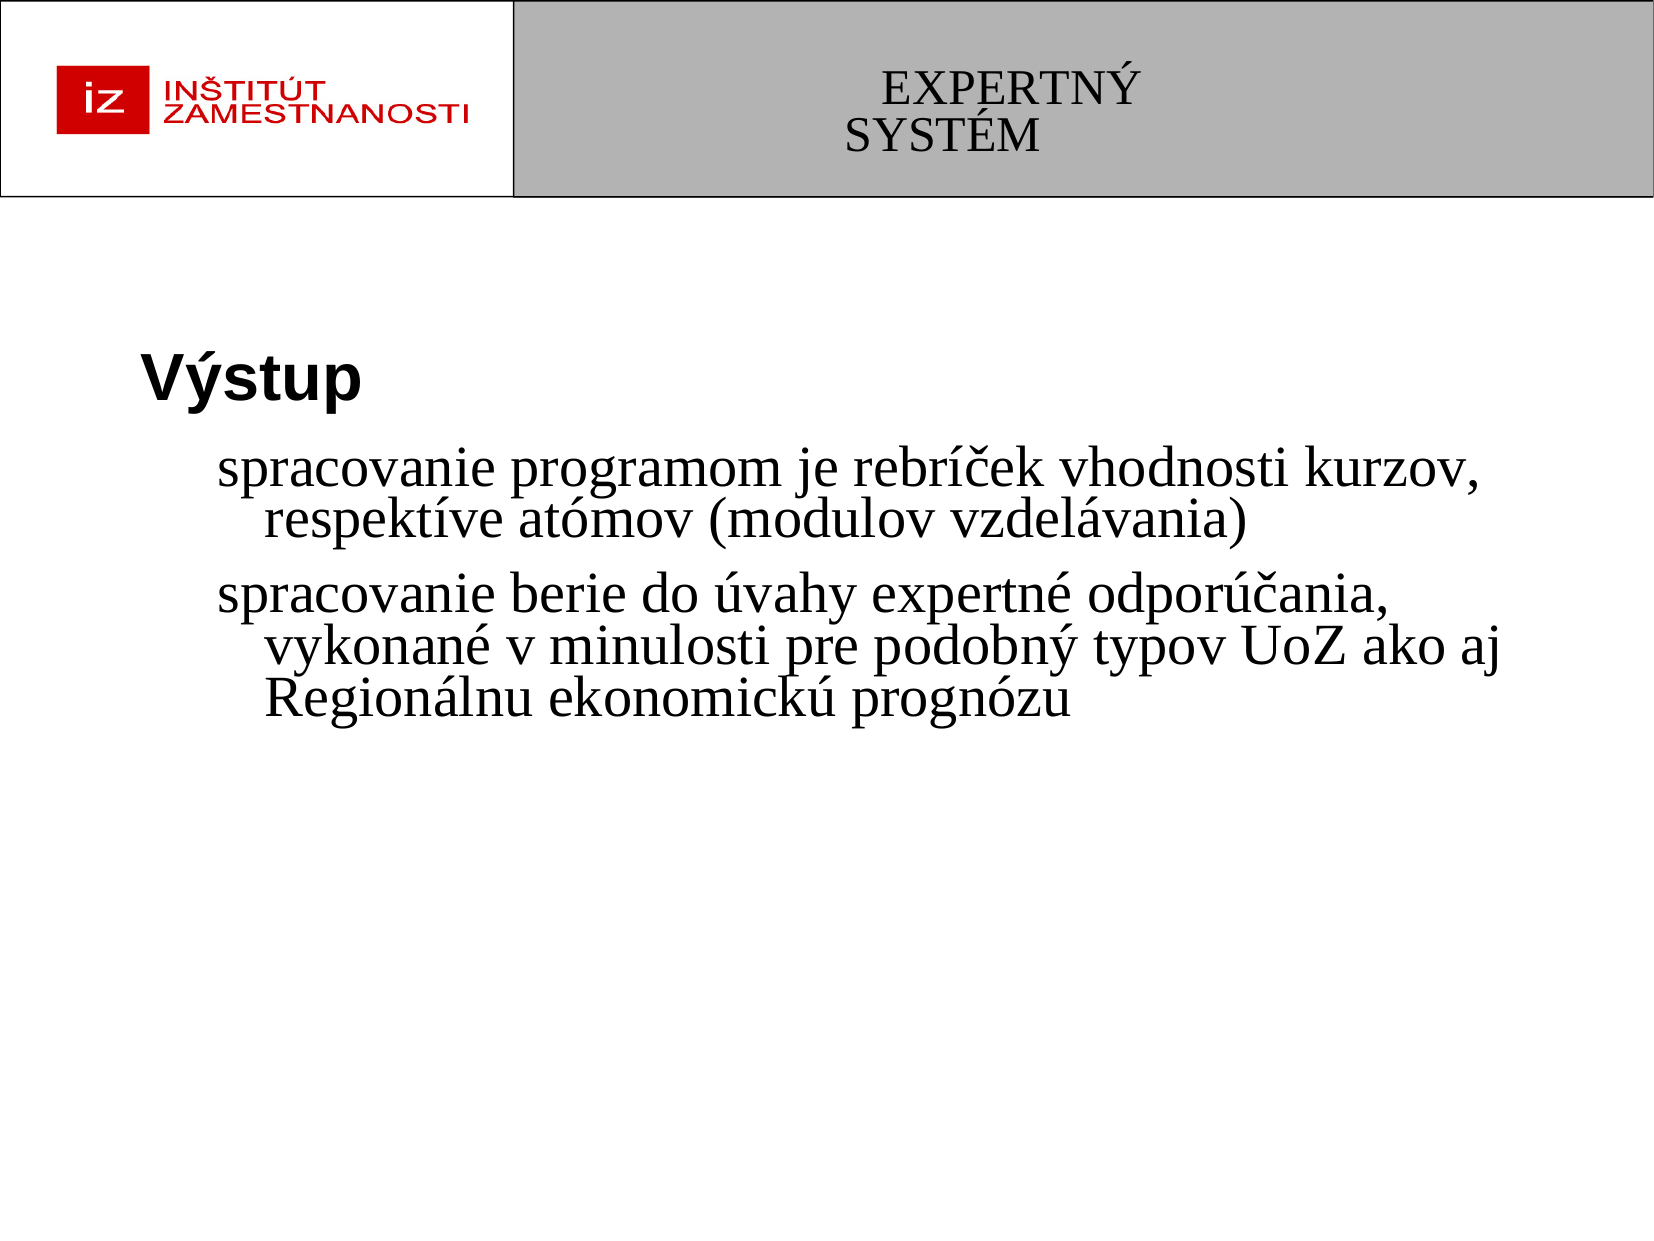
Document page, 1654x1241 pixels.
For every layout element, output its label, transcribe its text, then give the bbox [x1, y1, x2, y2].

picture [5, 6, 513, 190]
text_box [0, 0, 1654, 197]
list Výstup spracovanie programom je rebríček vhodnosti kurzov, respektíve atómov (modulov vzdelávania) spracovanie berie do úvahy expertné odporúčania, vykonané v minulosti pre podobný typov UoZ ako aj Regionálnu ekonomickú prognózu [123, 340, 1536, 1123]
text_box EXPERTNÝ SYSTÉM [829, 59, 1359, 130]
